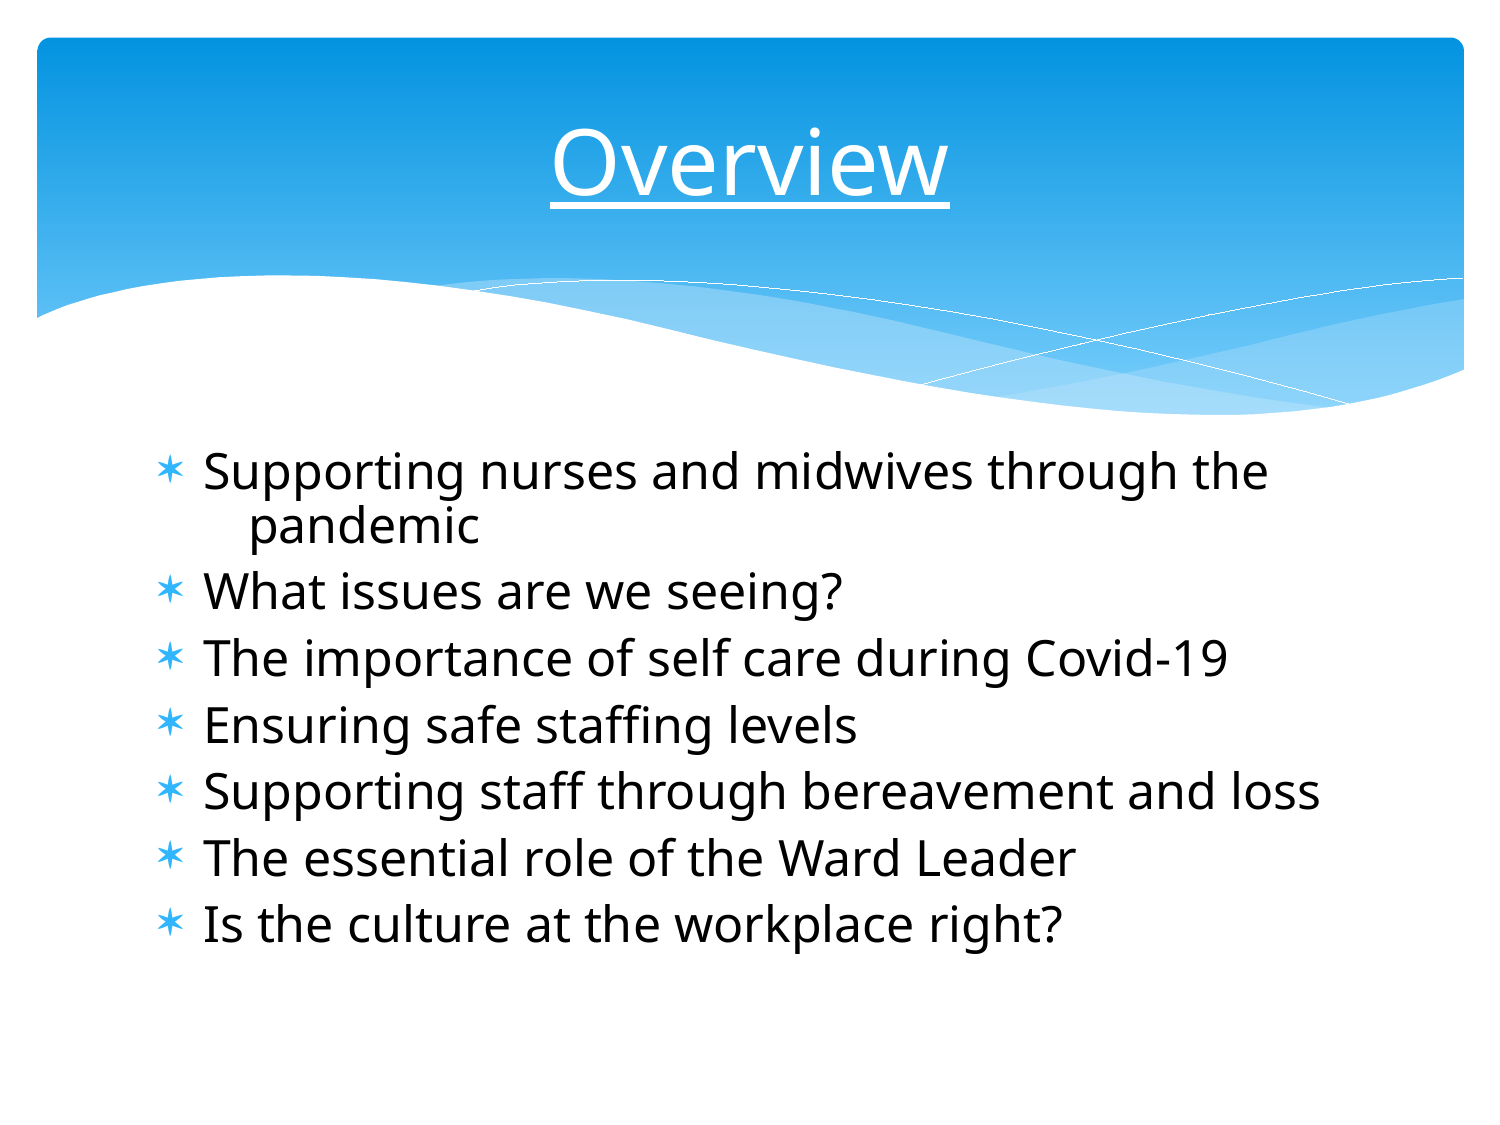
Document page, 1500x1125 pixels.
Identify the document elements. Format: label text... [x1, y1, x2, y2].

list Supporting nurses and midwives through the pandemic What issues are we seeing? The importance of self care during Covid-19 Ensuring safe staffing levels Supporting staff through bereavement and loss The essential role of the Ward Leader Is the culture at the workplace right? [143, 438, 1359, 1005]
title Overview [75, 55, 1426, 262]
